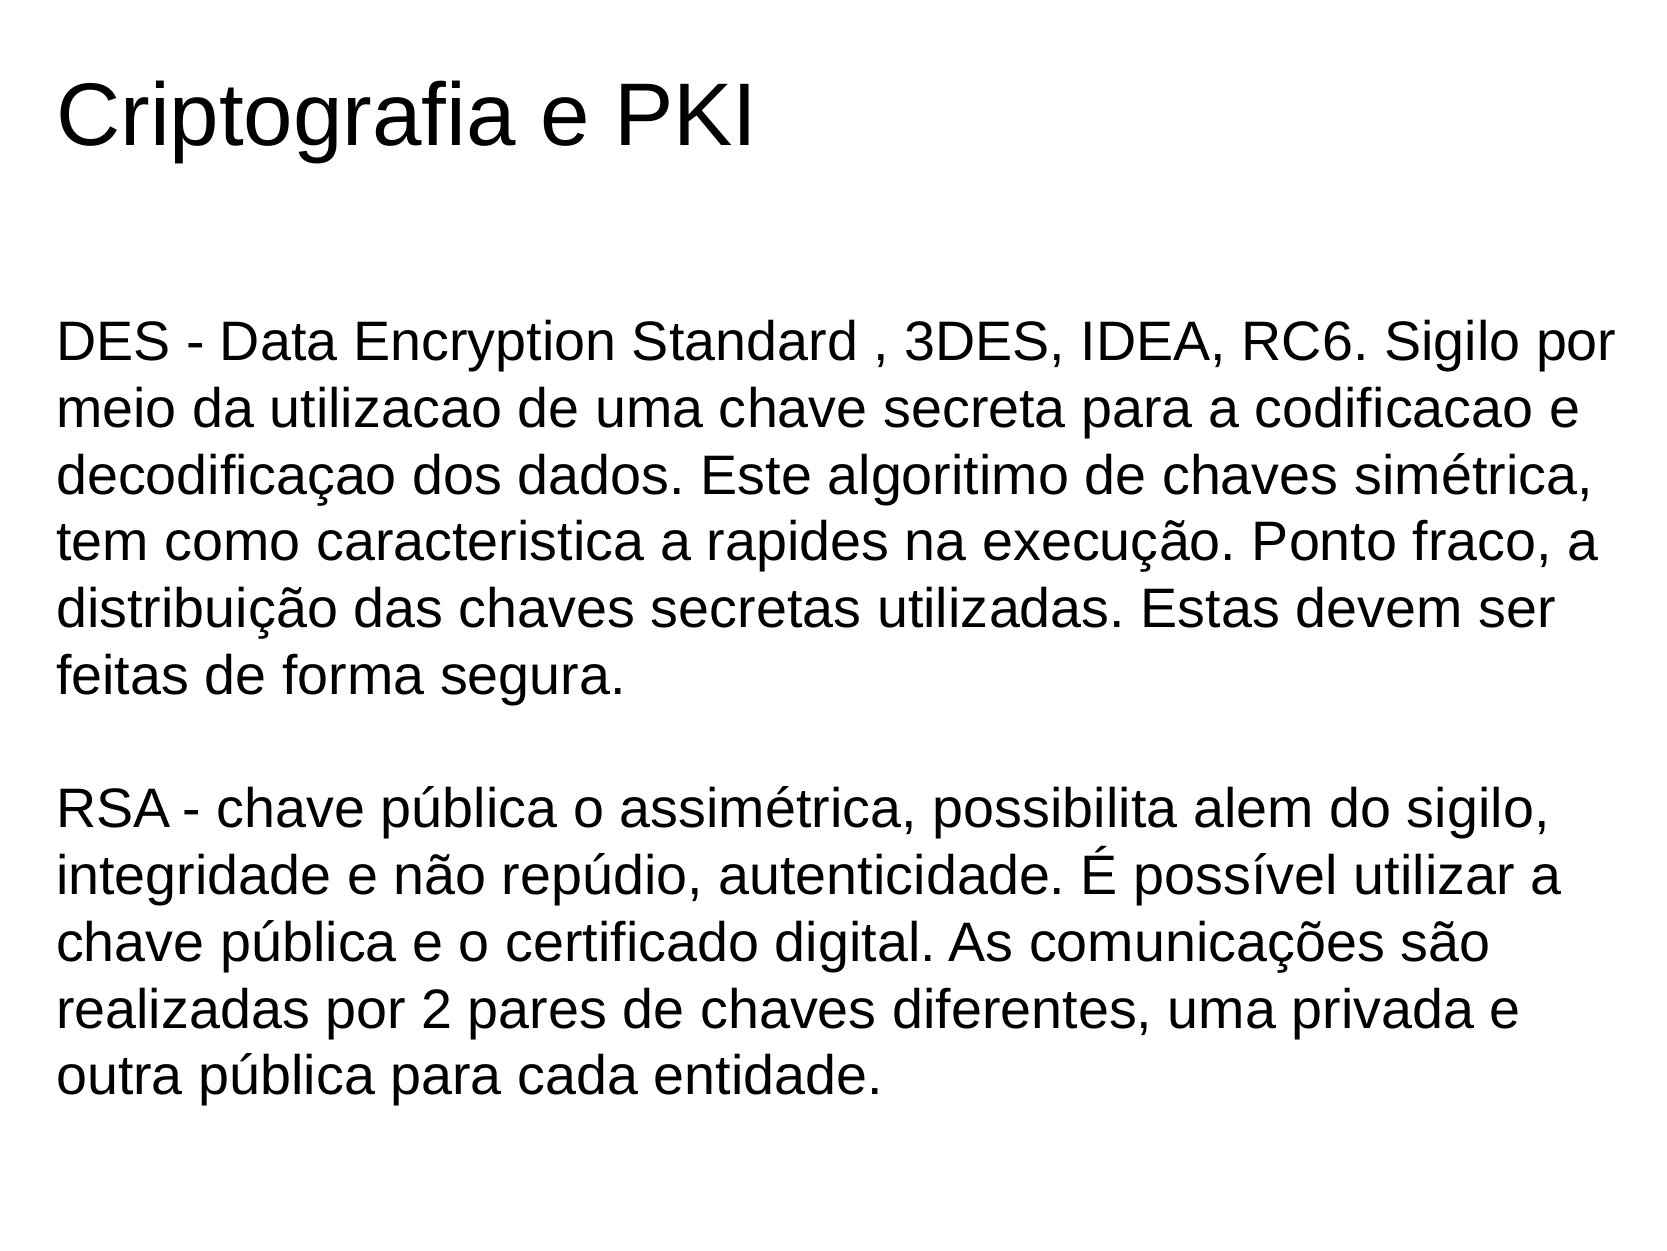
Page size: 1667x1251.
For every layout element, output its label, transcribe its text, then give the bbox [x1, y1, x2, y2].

list DES - Data Encryption Standard , 3DES, IDEA, RC6. Sigilo por meio da utilizacao de uma chave secreta para a codificacao e decodificaçao dos dados. Este algoritimo de chaves simétrica, tem como caracteristica a rapides na execução. Ponto fraco, a distribuição das chaves secretas utilizadas. Estas devem ser feitas de forma segura. RSA - chave pública o assimétrica, possibilita alem do sigilo, integridade e não repúdio, autenticidade. É possível utilizar a chave pública e o certificado digital. As comunicações são realizadas por 2 pares de chaves diferentes, uma privada e outra pública para cada entidade. [49, 298, 1630, 1138]
title Criptografia e PKI [50, 50, 1630, 213]
